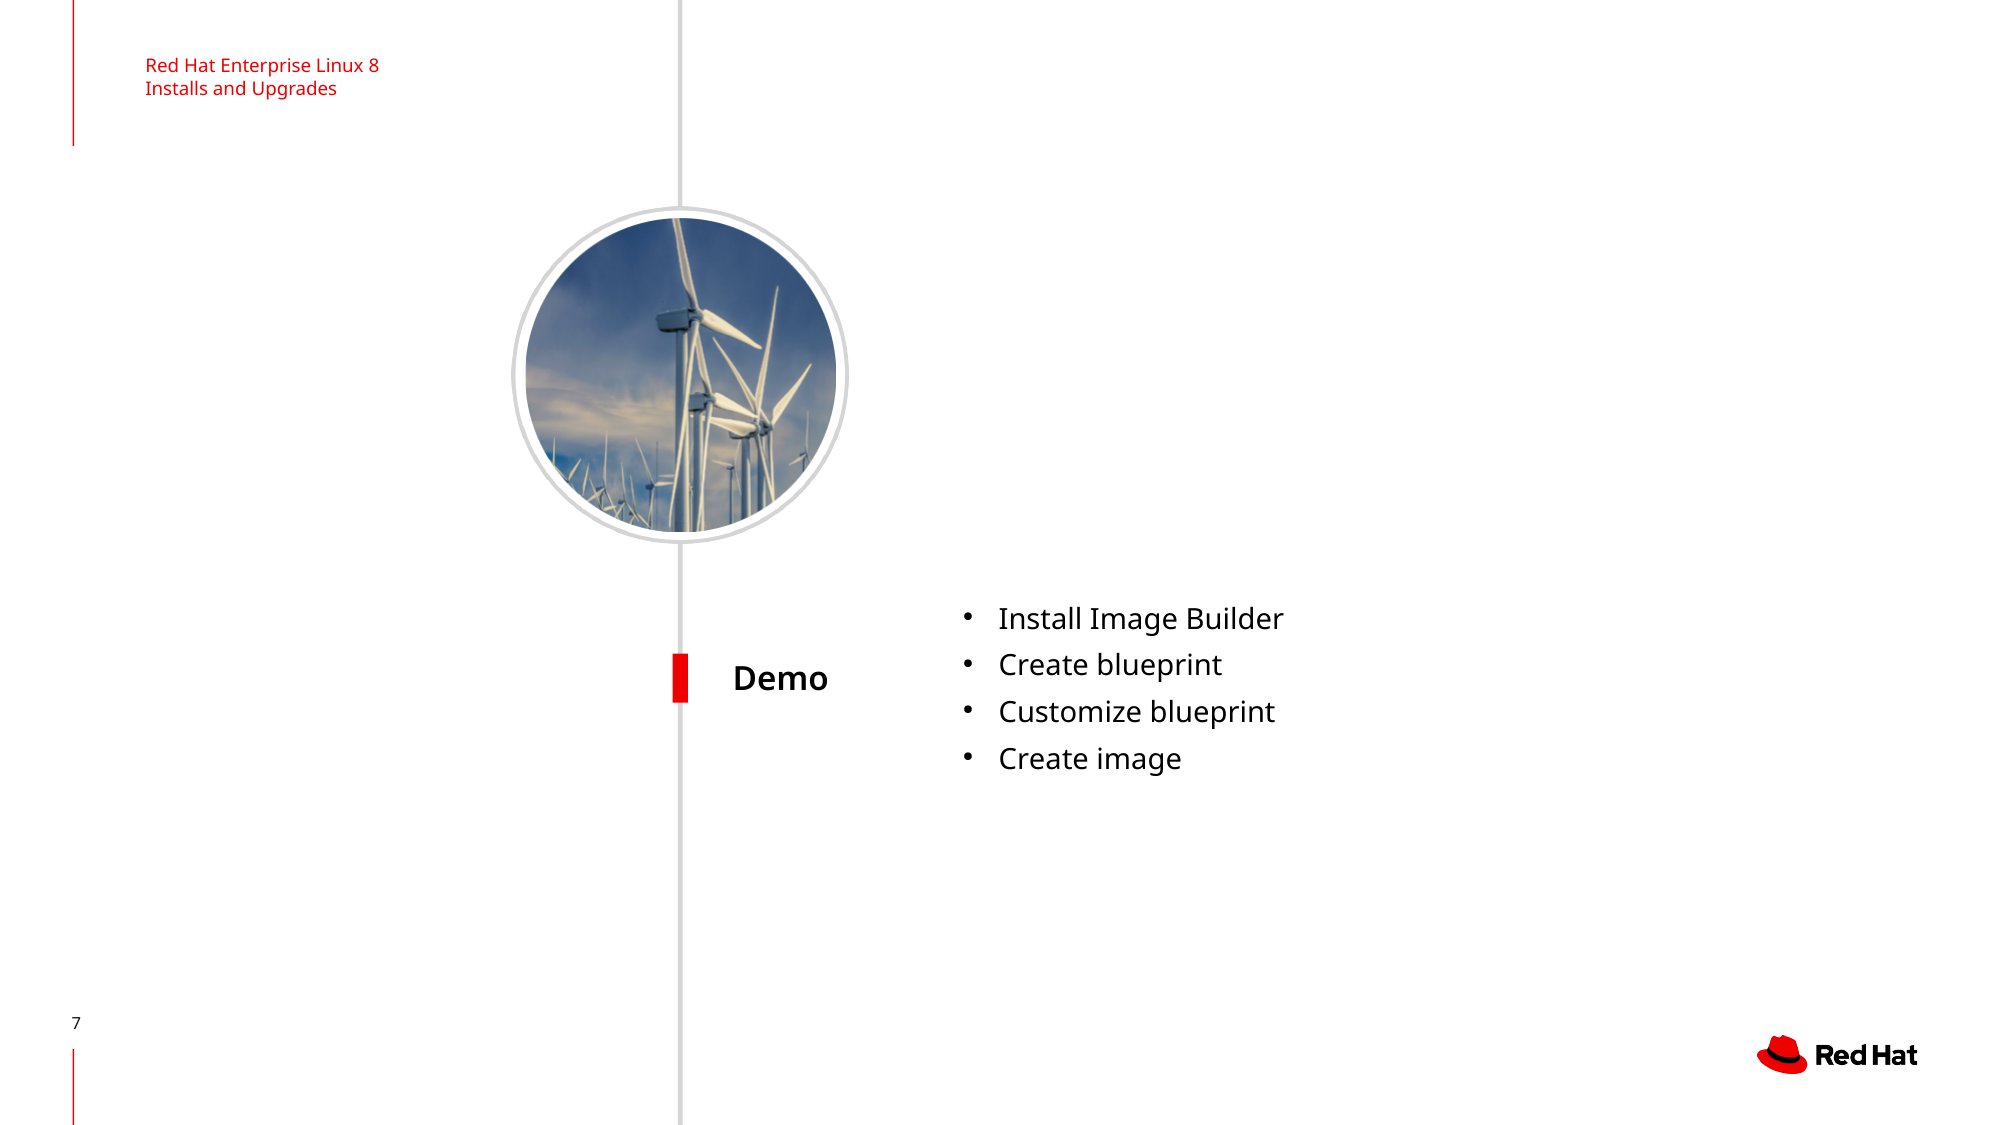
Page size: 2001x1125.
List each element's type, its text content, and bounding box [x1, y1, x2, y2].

text_box [672, 653, 688, 703]
text_box Red Hat Enterprise Linux 8 Installs and Upgrades [73, 9, 919, 144]
picture [1757, 1035, 1918, 1074]
text_box Install Image Builder Create blueprint Customize blueprint Create image [948, 592, 1833, 783]
picture [511, 206, 849, 545]
title Demo [732, 604, 948, 697]
